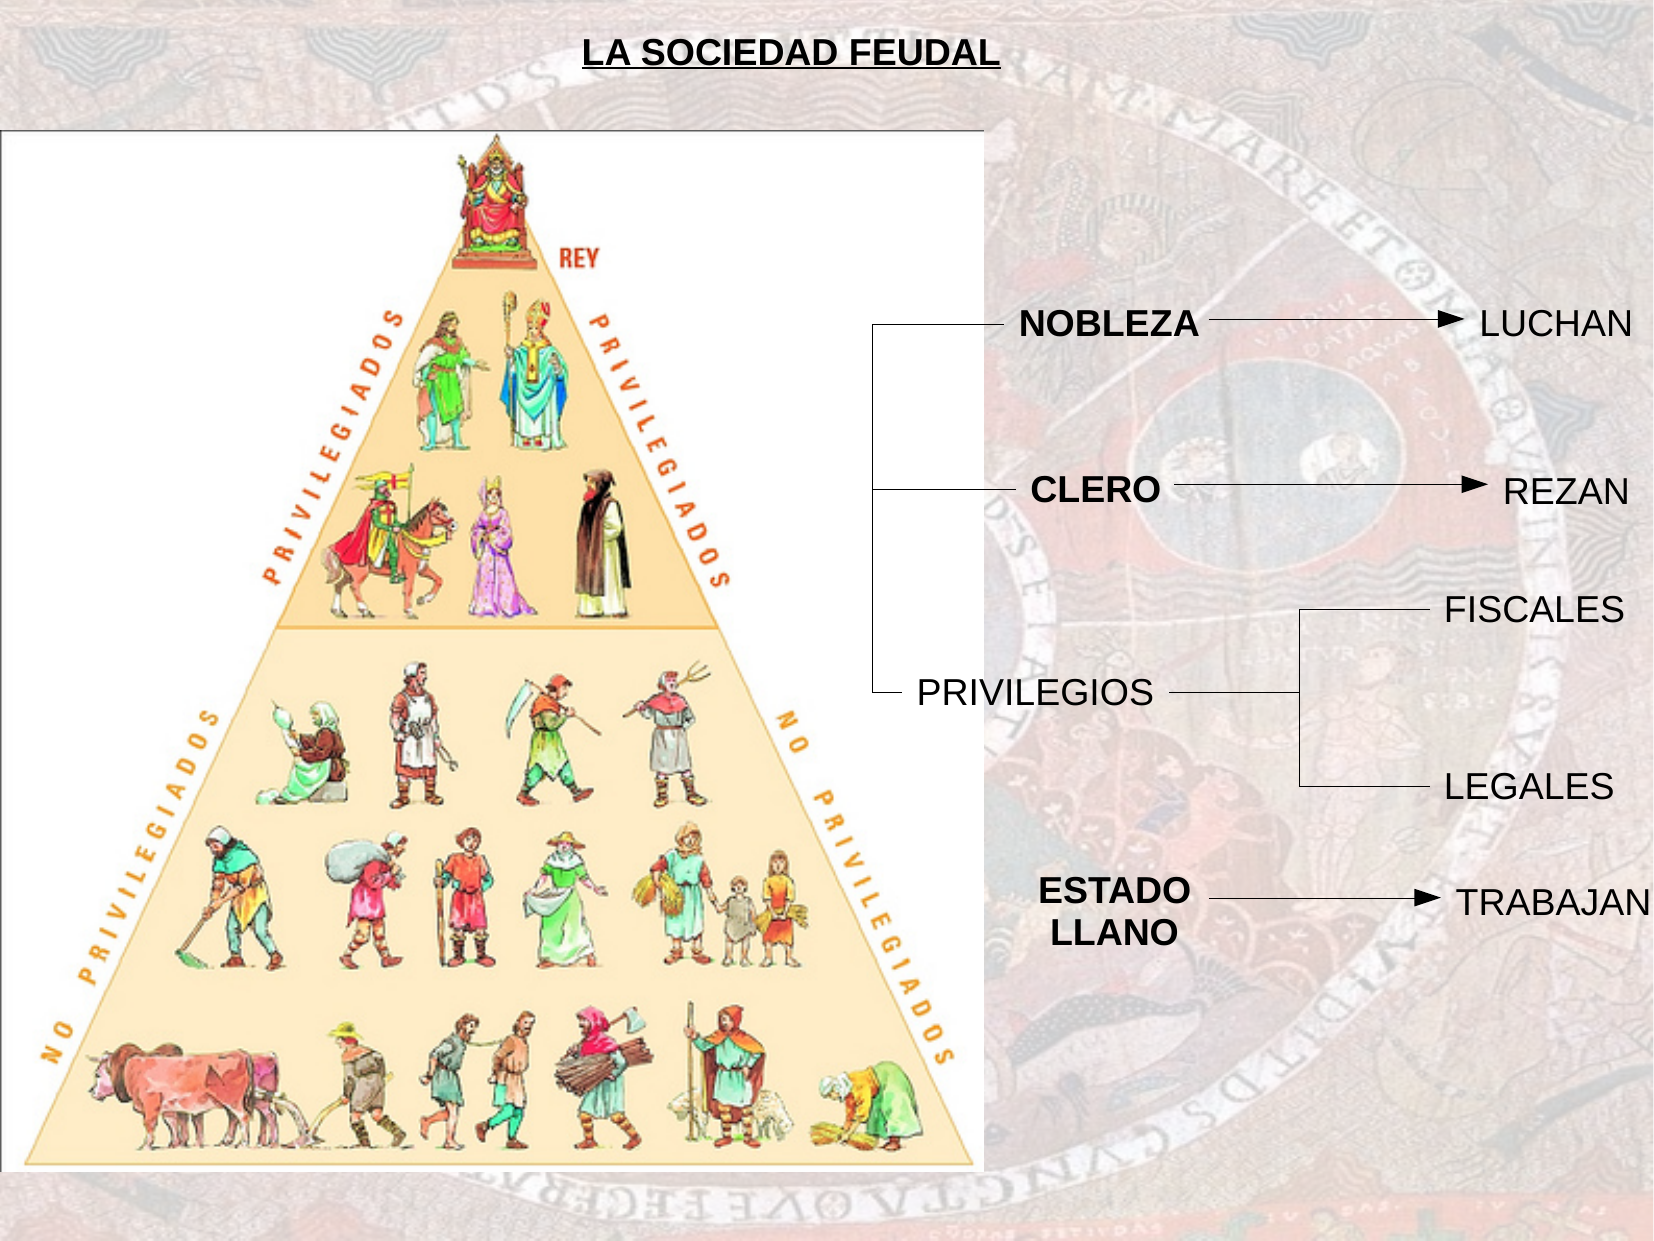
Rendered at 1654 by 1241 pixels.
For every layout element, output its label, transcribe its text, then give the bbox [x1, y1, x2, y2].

text_box ESTADO LLANO [1023, 862, 1206, 964]
text_box LA SOCIEDAD FEUDAL [566, 23, 1013, 82]
text_box NOBLEZA [1003, 295, 1214, 354]
text_box FISCALES [1429, 580, 1641, 638]
text_box LEGALES [1429, 758, 1630, 815]
text_box REZAN [1488, 462, 1645, 520]
text_box PRIVILEGIOS [901, 663, 1170, 721]
text_box LUCHAN [1464, 295, 1648, 353]
picture [0, 0, 1654, 1241]
text_box TRABAJAN [1440, 874, 1654, 931]
text_box CLERO [1015, 460, 1177, 519]
